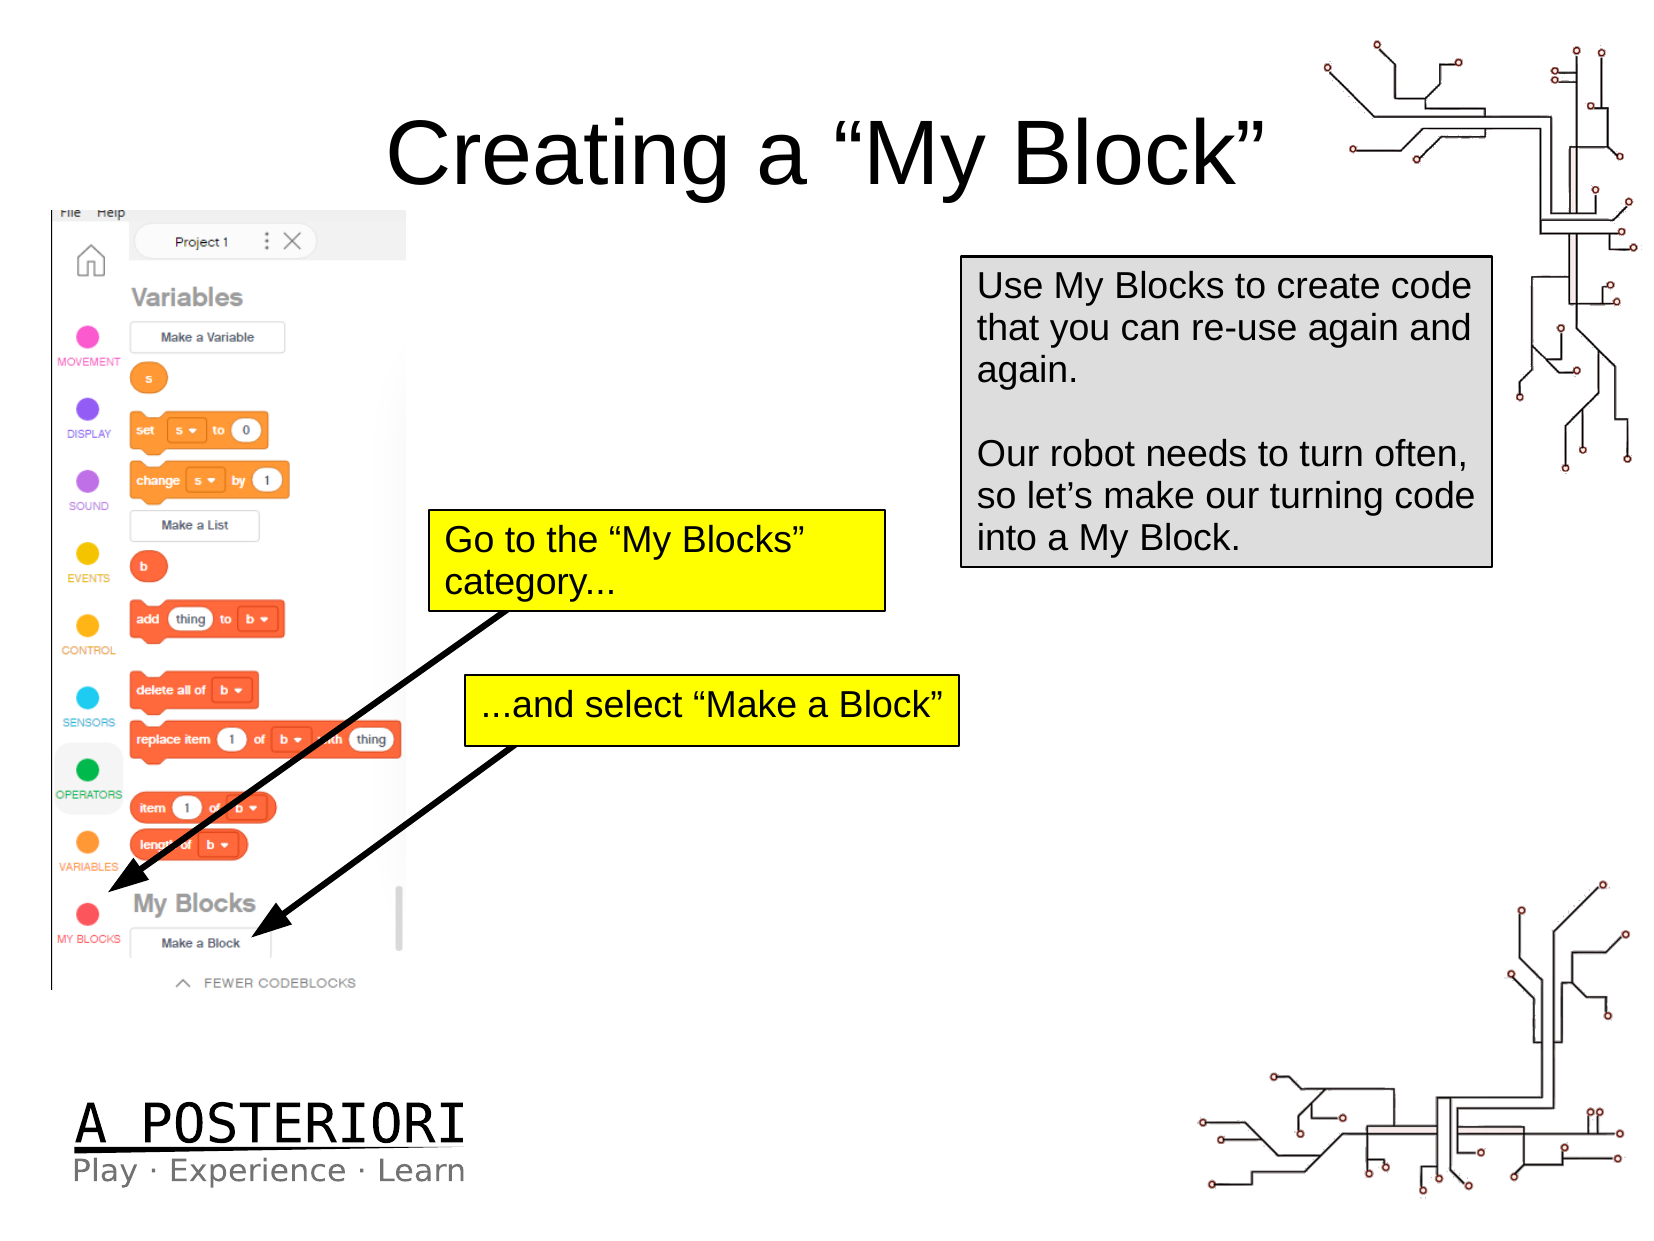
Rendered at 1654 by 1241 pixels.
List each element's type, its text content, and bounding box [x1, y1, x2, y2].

text_box ...and select “Make a Block” [465, 675, 959, 746]
picture [51, 210, 406, 991]
picture [1305, 35, 1643, 495]
text_box Go to the “My Blocks” category... [428, 510, 886, 611]
picture [1177, 863, 1635, 1200]
text_box Use My Blocks to create code that you can re-use again and again. Our robot needs to turn often, so let’s make our turning code into a My Block. [961, 256, 1492, 568]
title Creating a “My Block” [82, 49, 1571, 257]
